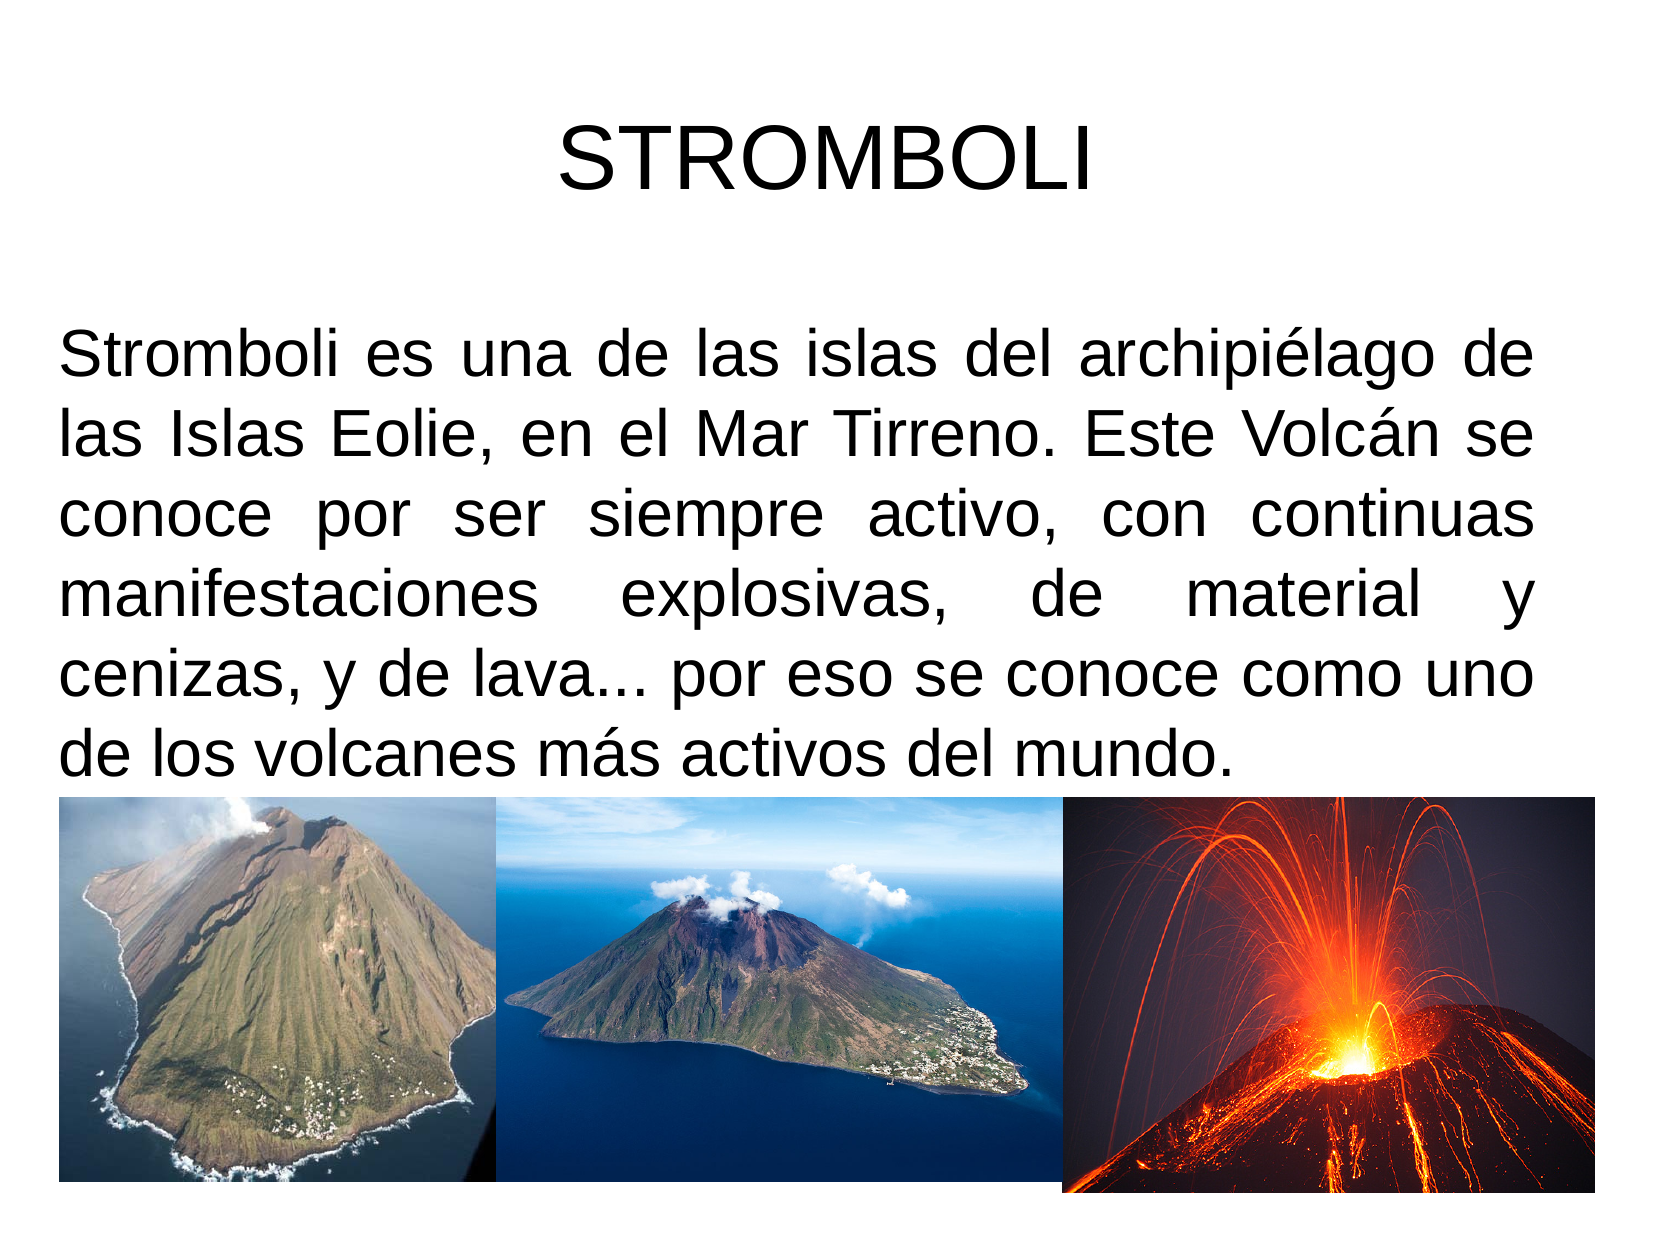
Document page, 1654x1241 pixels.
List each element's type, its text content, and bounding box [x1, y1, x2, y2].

title STROMBOLI [82, 56, 1571, 250]
picture [59, 797, 1595, 1193]
subtitle Stromboli es una de las islas del archipiélago de las Islas Eolie, en el Mar Tirreno. Este Volcán se conoce por ser siempre activo, con continuas manifestaciones explosivas, de material y cenizas, y de lava... por eso se conoce como uno de los volcanes más activos del mundo. [59, 147, 1548, 797]
